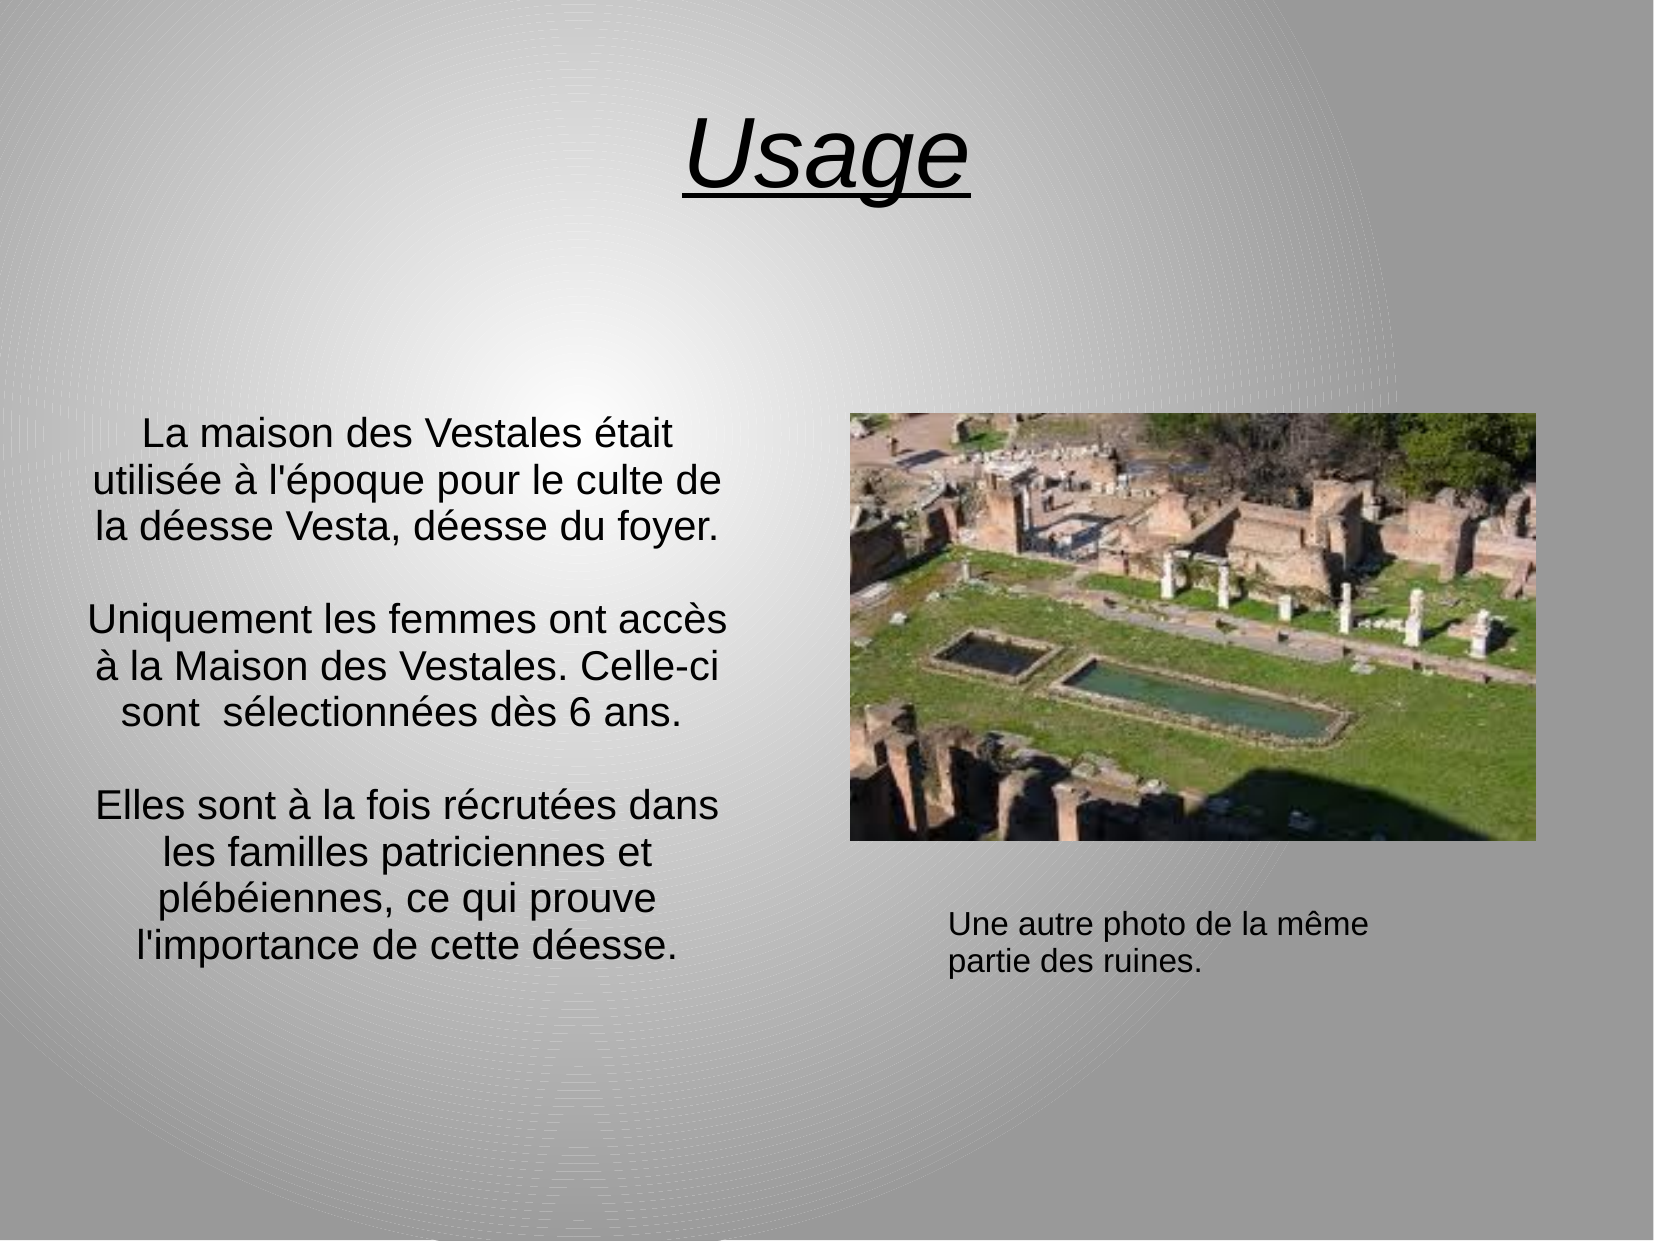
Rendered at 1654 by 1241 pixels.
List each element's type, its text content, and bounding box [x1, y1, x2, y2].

text_box La maison des Vestales était utilisée à l'époque pour le culte de la déesse Vesta, déesse du foyer. Uniquement les femmes ont accès à la Maison des Vestales. Celle-ci sont sélectionnées dès 6 ans. Elles sont à la fois récrutées dans les familles patriciennes et plébéiennes, ce qui prouve l'importance de cette déesse. [70, 402, 745, 1063]
text_box Une autre photo de la même partie des ruines. [933, 897, 1465, 987]
title Usage [82, 49, 1571, 257]
picture [850, 413, 1536, 842]
